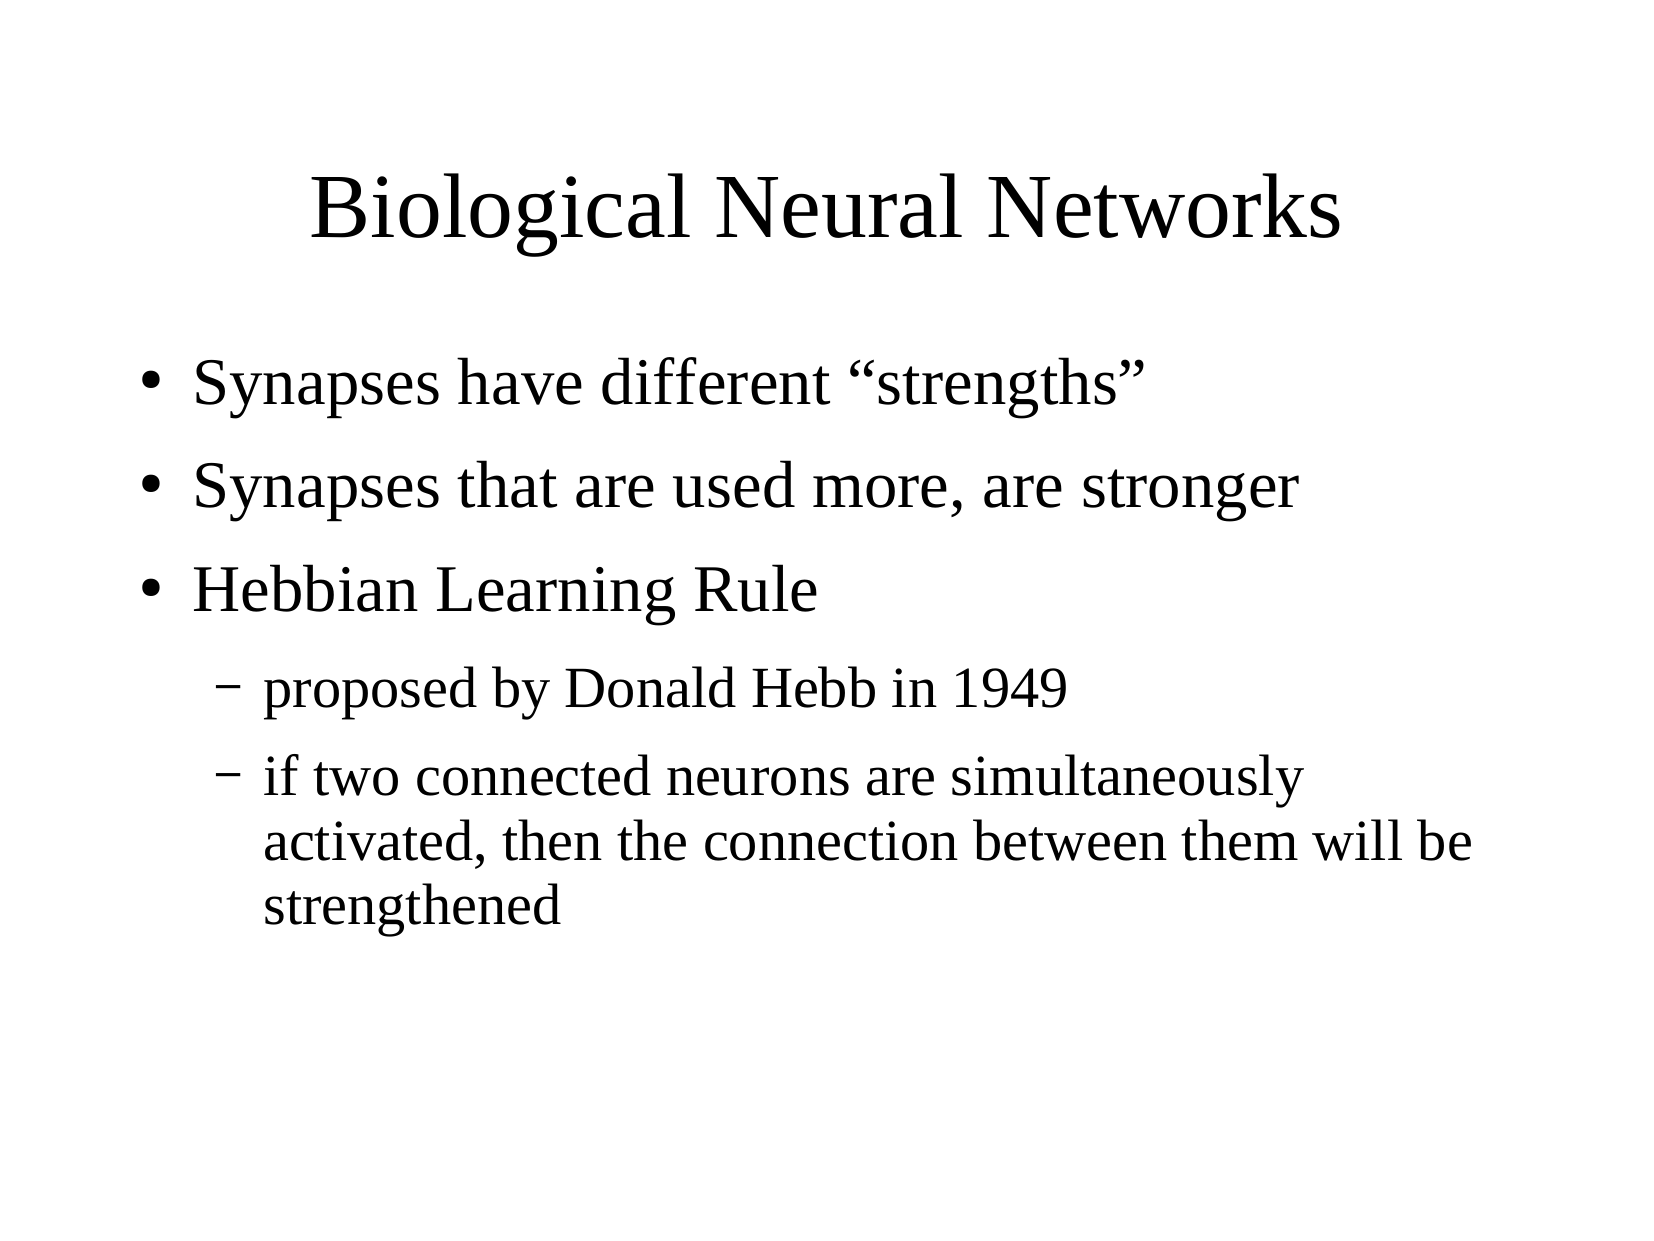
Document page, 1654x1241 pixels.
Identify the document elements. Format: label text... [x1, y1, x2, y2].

list Synapses have different “strengths” Synapses that are used more, are stronger Hebbian Learning Rule proposed by Donald Hebb in 1949 if two connected neurons are simultaneously activated, then the connection between them will be strengthened [121, 344, 1534, 1127]
title Biological Neural Networks [121, 102, 1534, 311]
